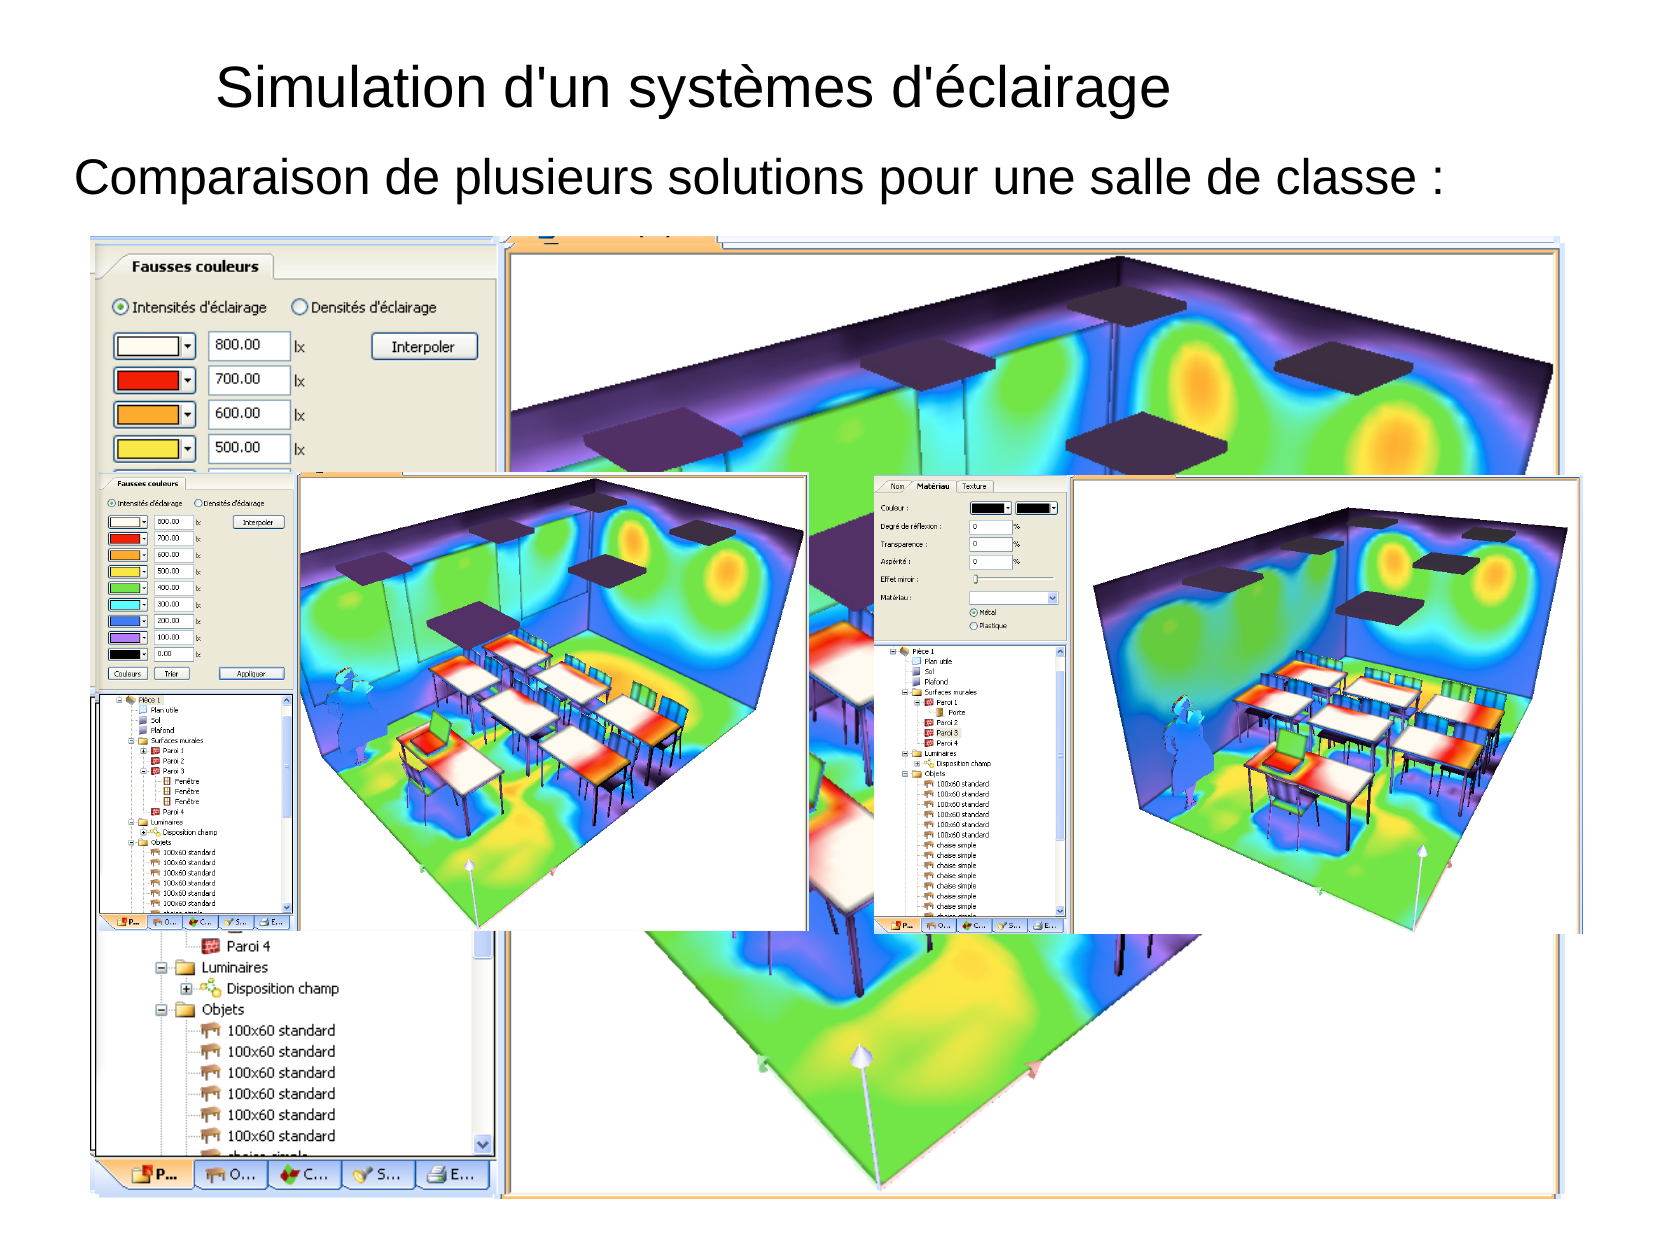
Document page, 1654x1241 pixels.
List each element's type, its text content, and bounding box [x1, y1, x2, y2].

picture [90, 236, 1583, 1199]
text_box Comparaison de plusieurs solutions pour une salle de classe : [59, 141, 1501, 213]
text_box Simulation d'un systèmes d'éclairage [200, 47, 1186, 128]
